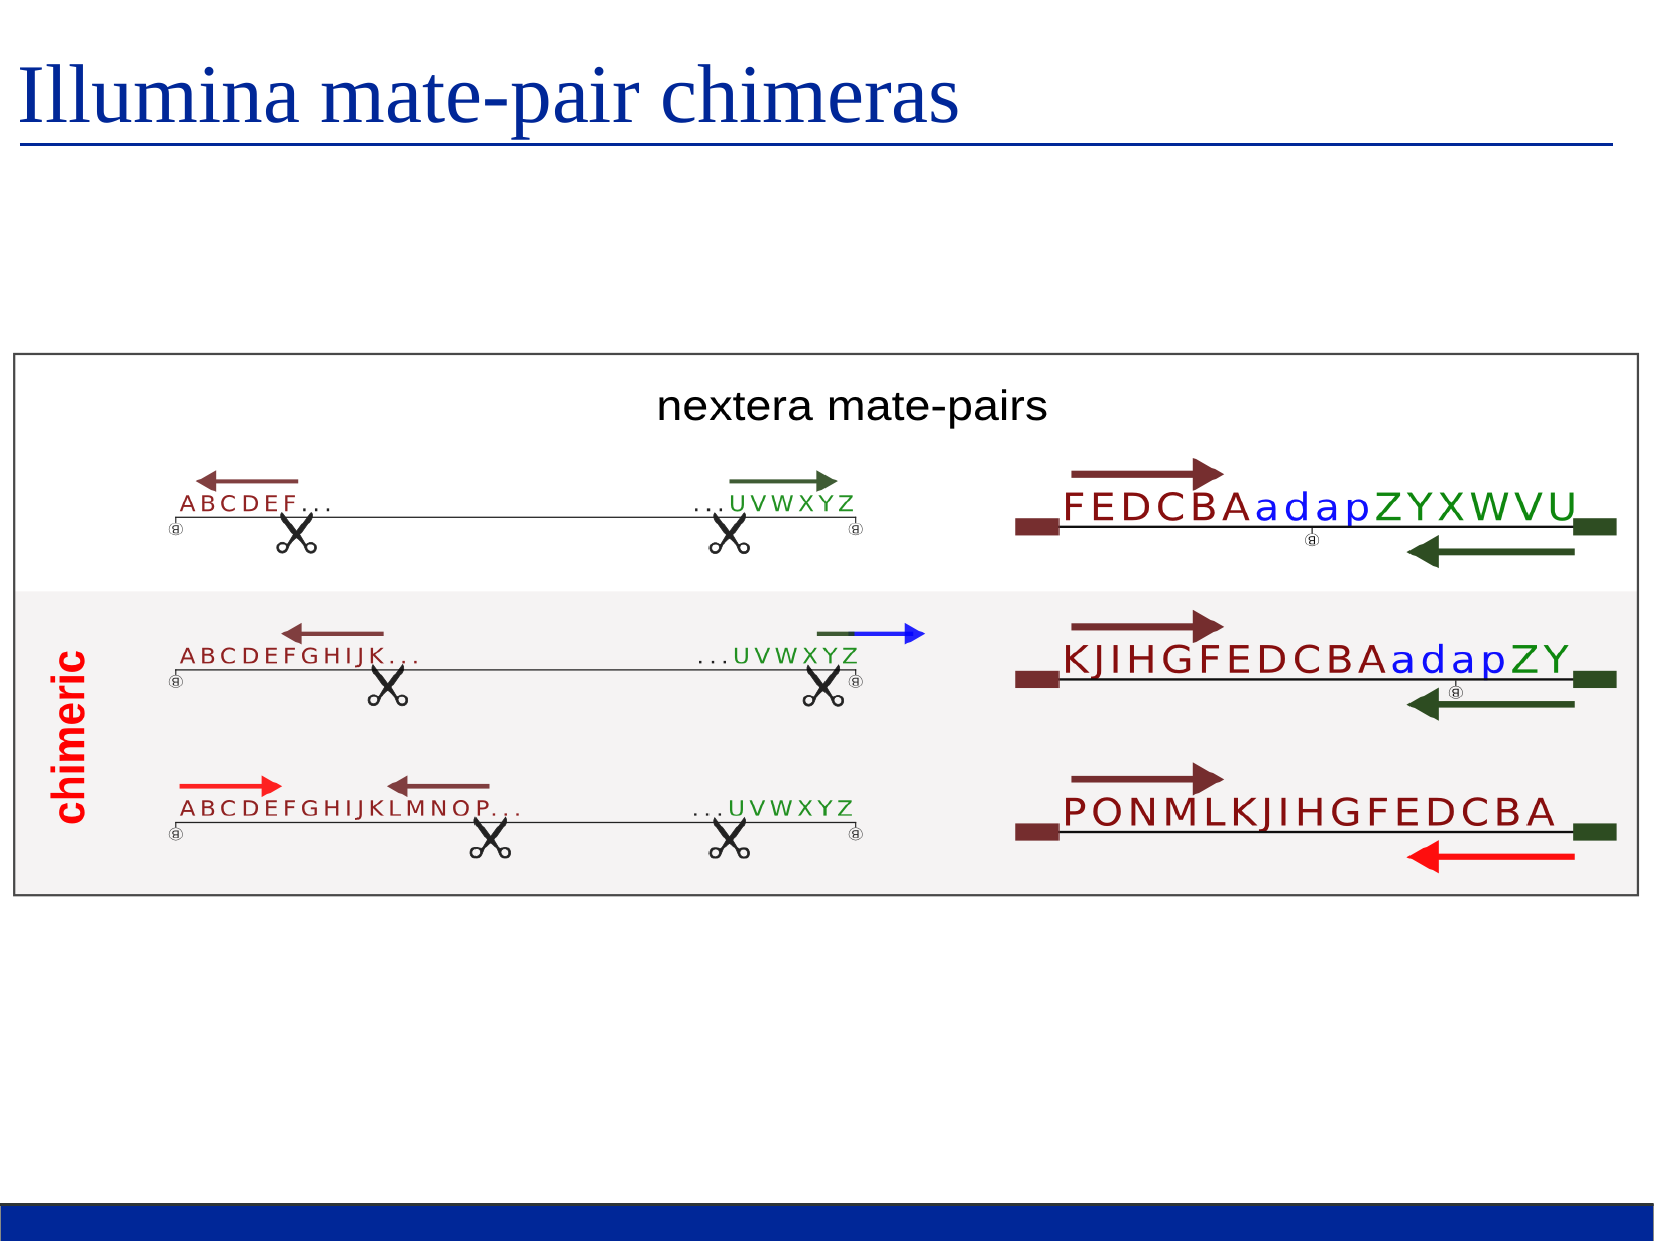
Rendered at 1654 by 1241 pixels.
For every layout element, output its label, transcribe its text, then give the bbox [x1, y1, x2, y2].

title Illumina mate-pair chimeras [17, 0, 1589, 198]
picture [8, 340, 1644, 902]
